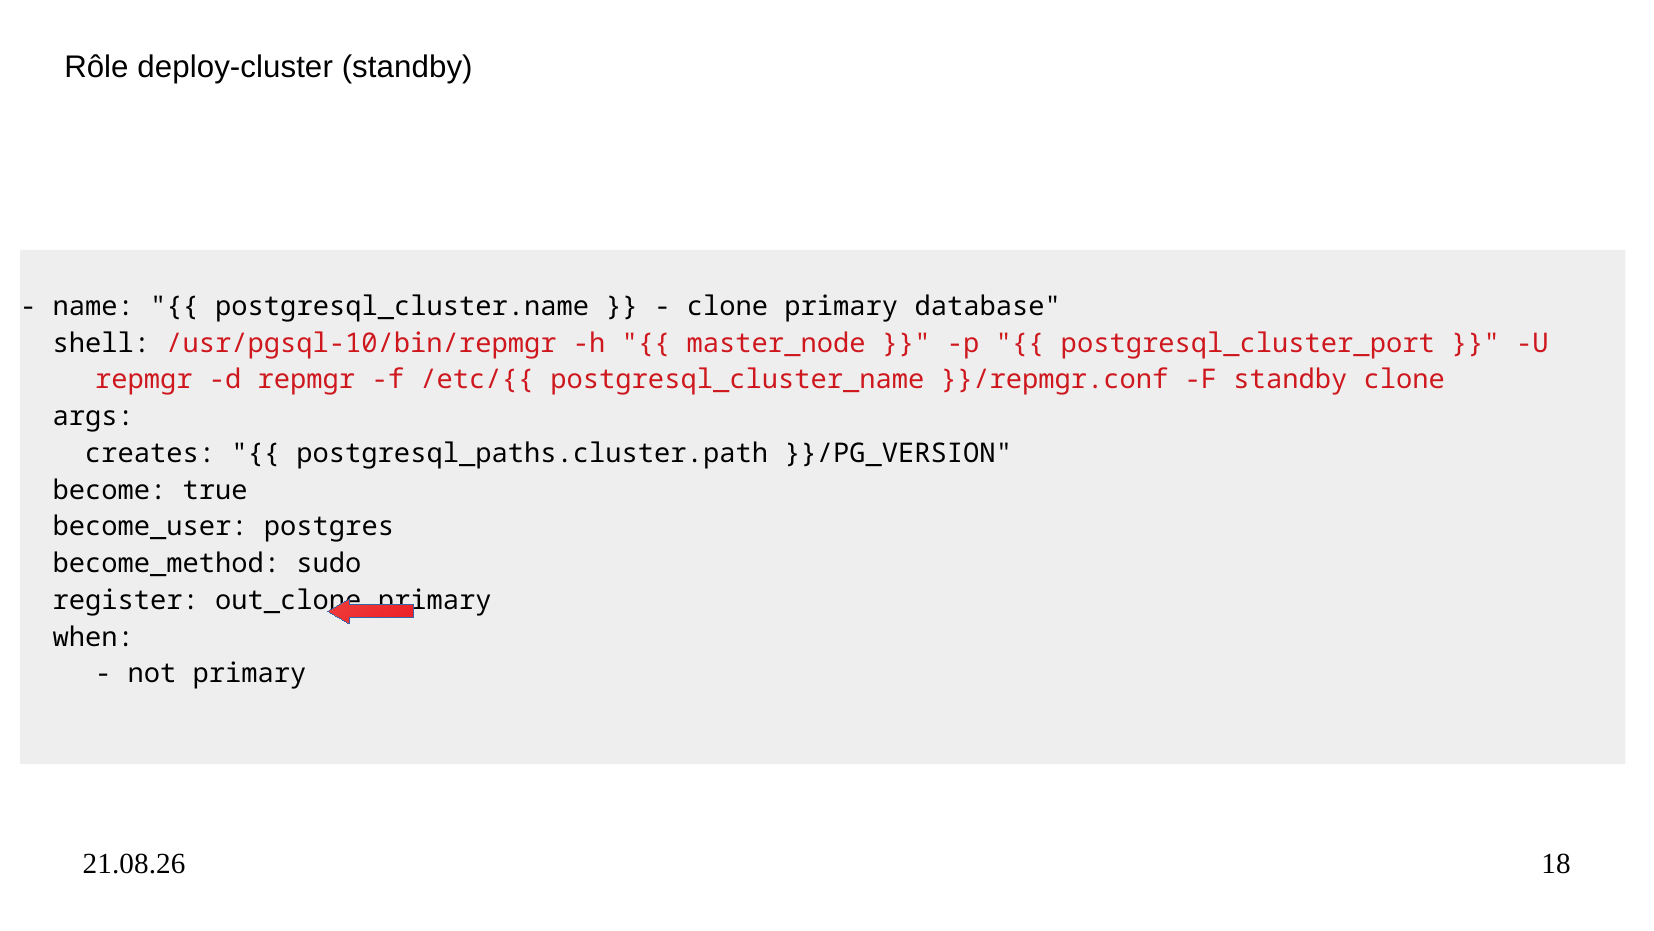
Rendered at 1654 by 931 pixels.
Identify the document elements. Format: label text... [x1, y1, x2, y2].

text_box Rôle deploy-cluster (standby) [64, 49, 492, 84]
text_box - name: "{{ postgresql_cluster.name }} - clone primary database" shell: /usr/pgsql-10/bin/repmgr -h "{{ master_node }}" -p "{{ postgresql_cluster_port }}" -U repmgr -d repmgr -f /etc/{{ postgresql_cluster_name }}/repmgr.conf -F standby clone args: creates: "{{ postgresql_paths.cluster.path }}/PG_VERSION" become: true become_user: postgres become_method: sudo register: out_clone_primary when: - not primary [20, 249, 1626, 688]
text_box [327, 598, 414, 624]
